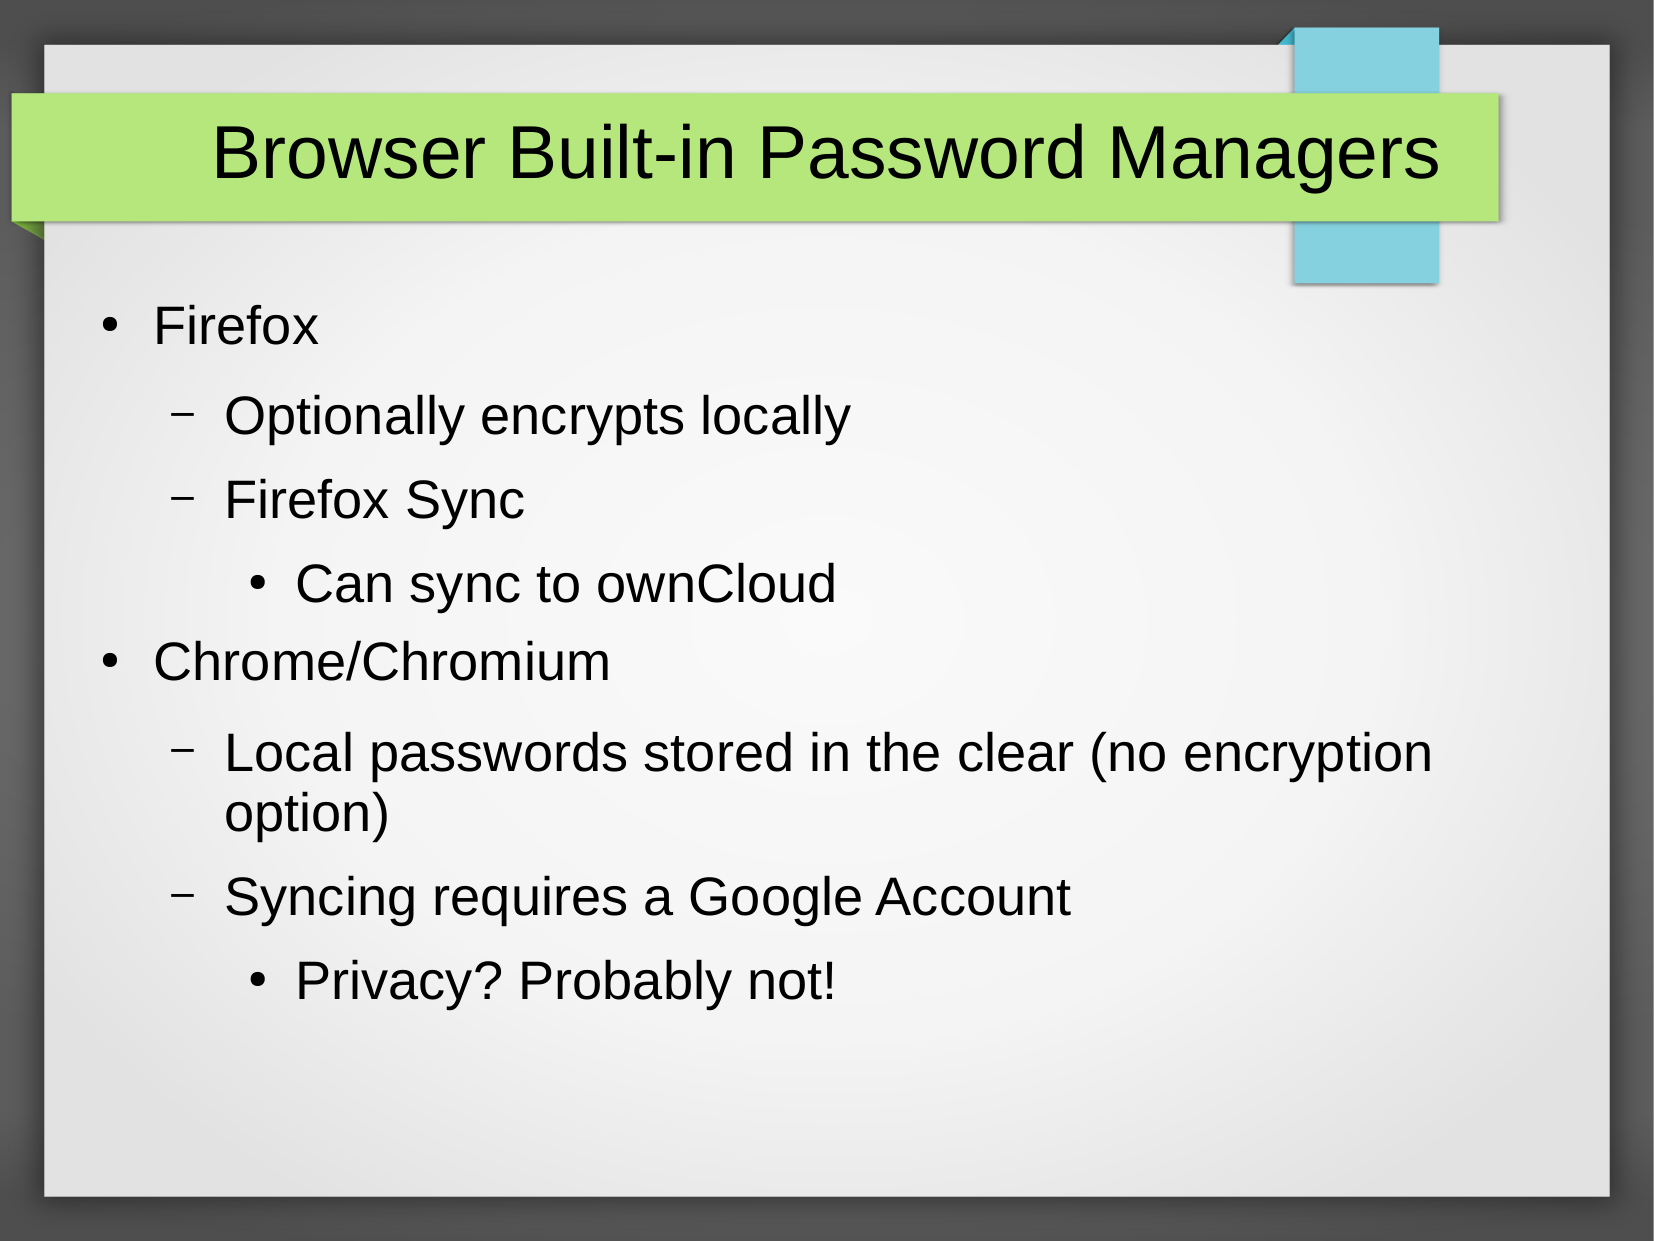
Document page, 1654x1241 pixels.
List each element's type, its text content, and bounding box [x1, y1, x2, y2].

picture [0, 0, 1654, 1241]
title Browser Built-in Password Managers [82, 49, 1571, 257]
list Firefox Optionally encrypts locally Firefox Sync Can sync to ownCloud Chrome/Chromium Local passwords stored in the clear (no encryption option) Syncing requires a Google Account Privacy? Probably not! [82, 295, 1571, 1015]
